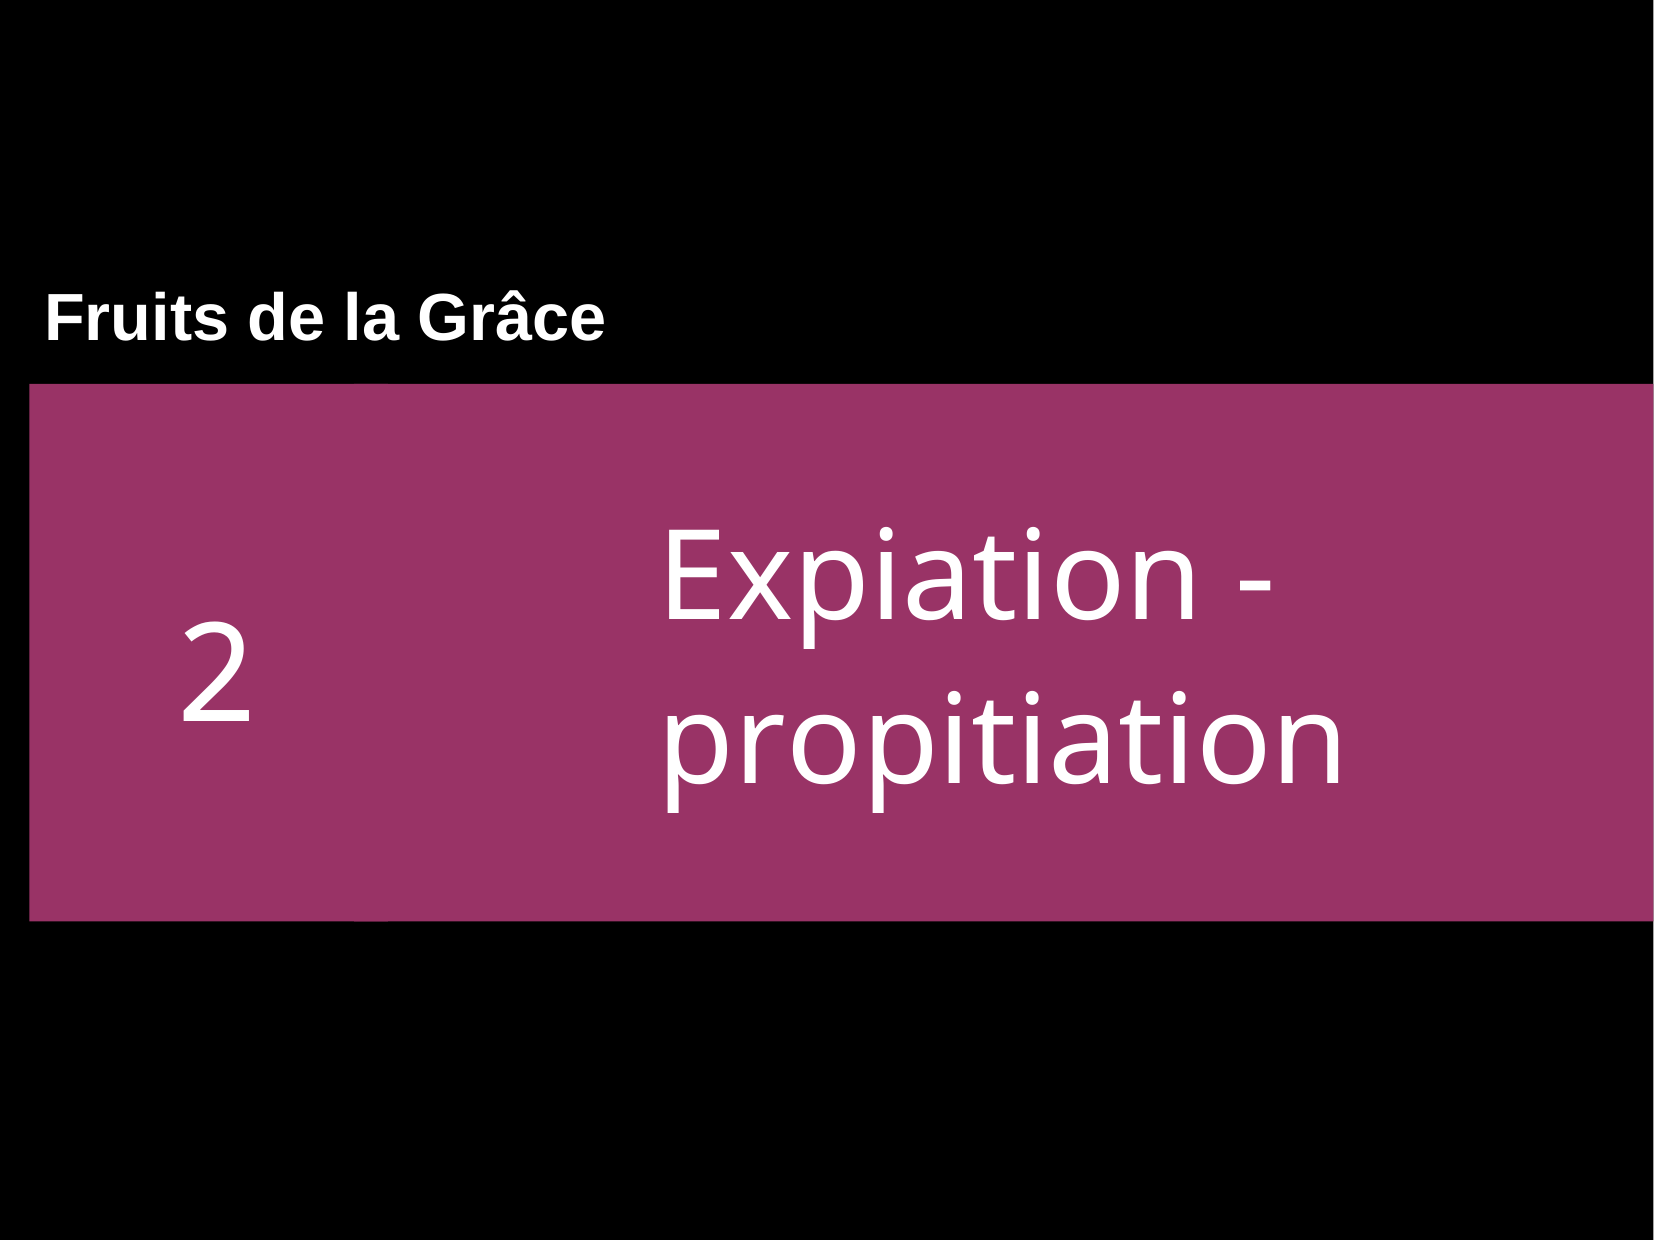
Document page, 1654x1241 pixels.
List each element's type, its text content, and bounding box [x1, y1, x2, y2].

text_box Fruits de la Grâce [29, 272, 1654, 363]
text_box 2 [159, 566, 300, 770]
text_box [29, 383, 354, 922]
text_box Expiation - propitiation [354, 383, 1654, 922]
